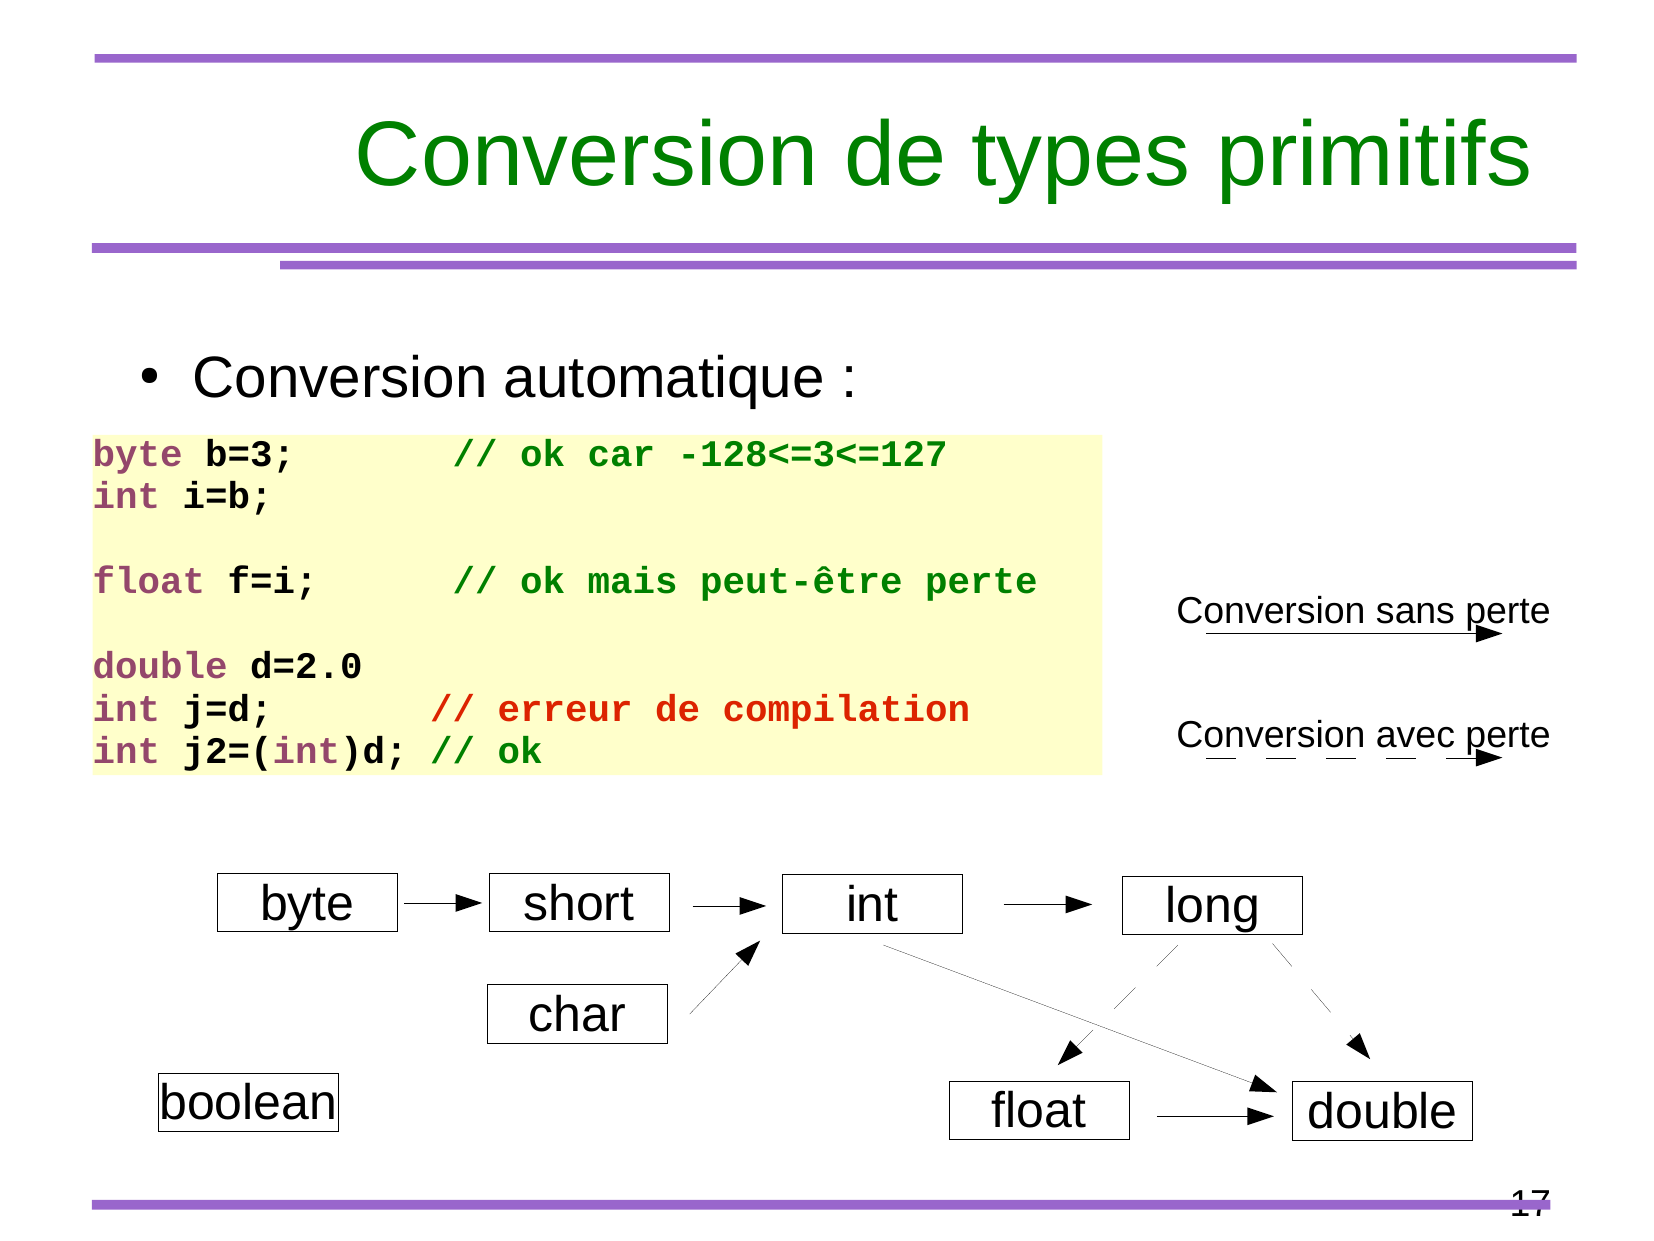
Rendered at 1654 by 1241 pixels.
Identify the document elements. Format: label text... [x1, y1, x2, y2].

text_box byte [217, 873, 398, 932]
text_box byte b=3; // ok car -128<=3<=127 int i=b; float f=i; // ok mais peut-être perte double d=2.0 int j=d; // erreur de compilation int j2=(int)d; // ok [92, 434, 1103, 776]
text_box int [782, 874, 963, 934]
text_box float [949, 1081, 1130, 1140]
text_box Conversion sans perte [1176, 589, 1552, 632]
text_box boolean [158, 1073, 339, 1132]
text_box Conversion avec perte [1176, 713, 1552, 756]
text_box long [1122, 876, 1303, 935]
text_box char [487, 984, 668, 1044]
list Conversion automatique : [121, 344, 1534, 432]
text_box short [489, 873, 670, 932]
title Conversion de types primitifs [121, 49, 1534, 257]
text_box double [1292, 1081, 1473, 1141]
